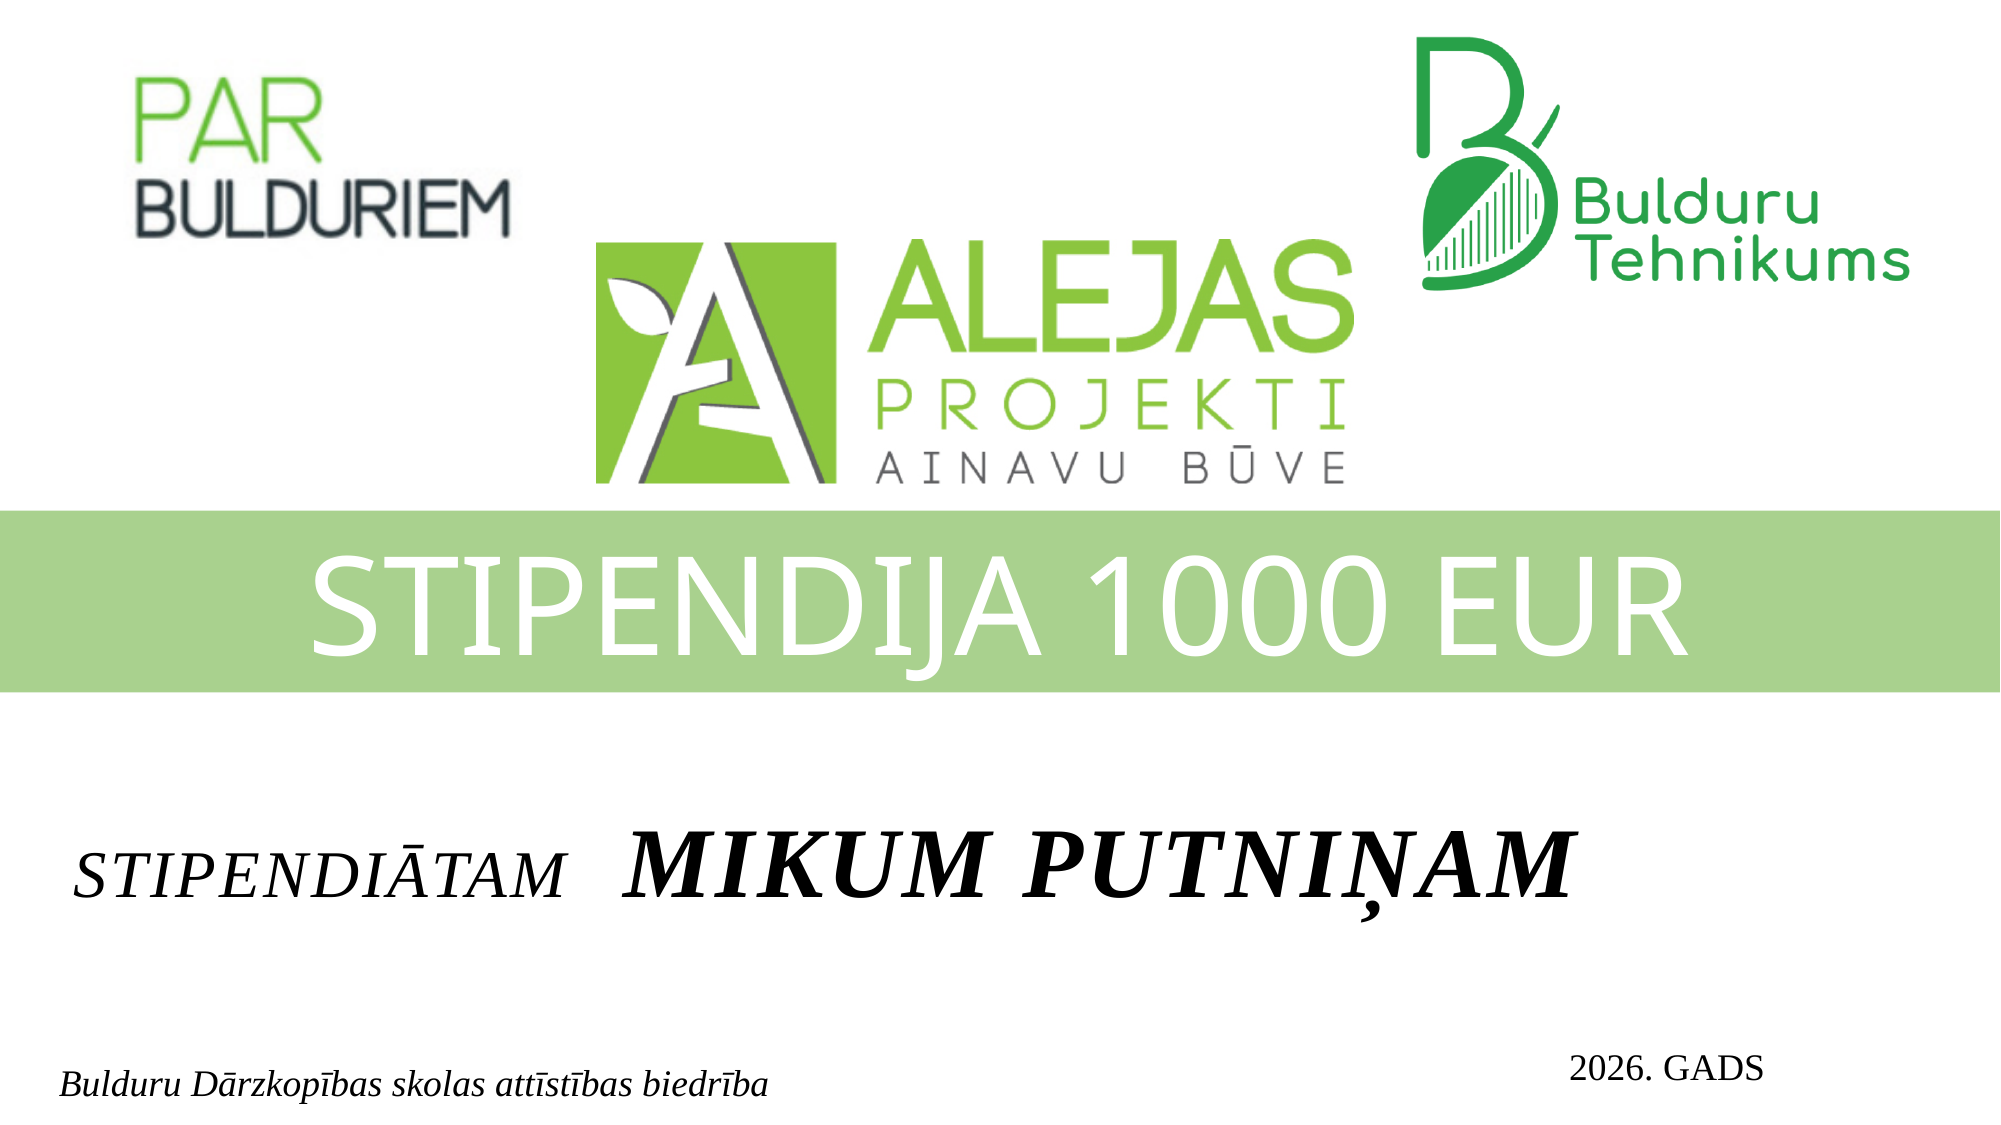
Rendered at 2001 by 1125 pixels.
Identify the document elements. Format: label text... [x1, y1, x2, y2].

picture [1408, 29, 1918, 320]
text_box STIPENDIJA 1000 EUR [0, 510, 2000, 693]
picture [0, 0, 1358, 491]
text_box STIPENDIĀTAM MikuM PutniņAM [0, 790, 2000, 927]
text_box Bulduru Dārzkopības skolas attīstības biedrība [43, 1050, 816, 1112]
text_box 2026. GADS [1554, 1035, 1957, 1096]
